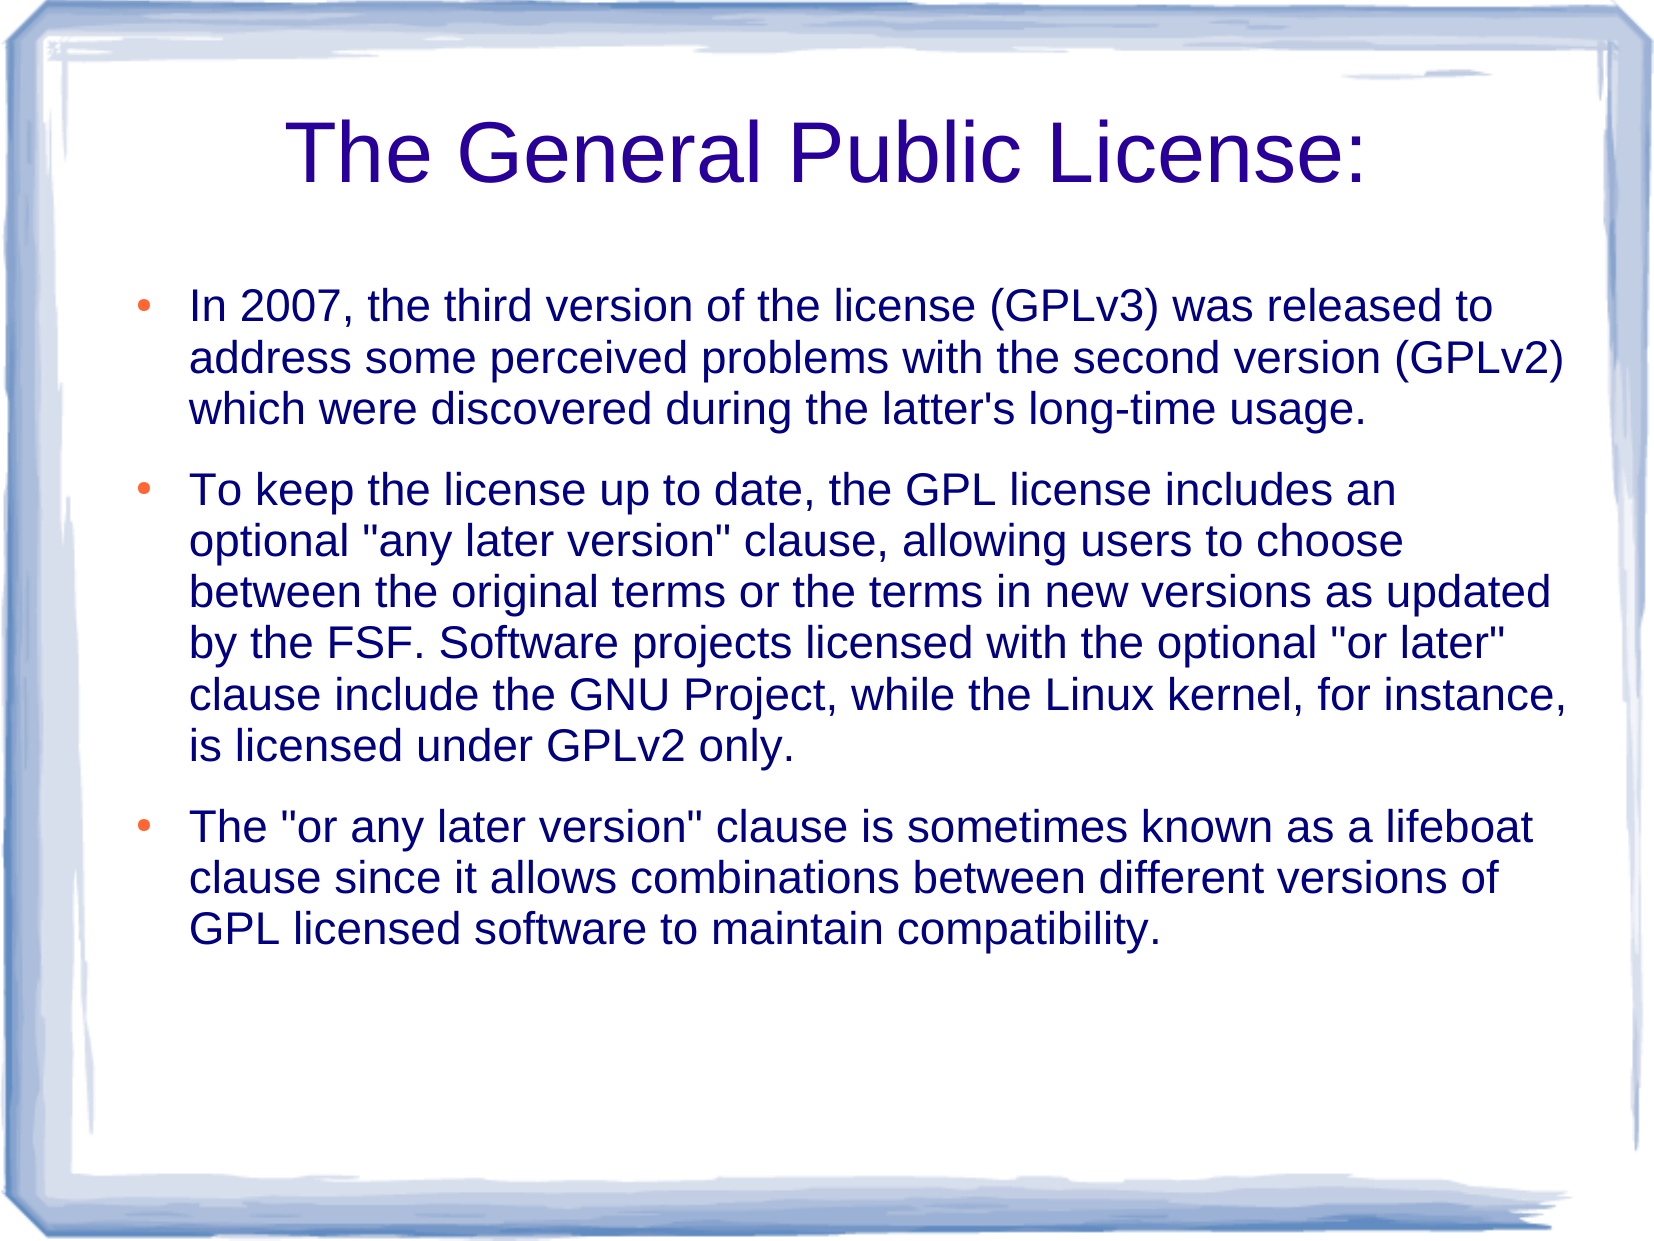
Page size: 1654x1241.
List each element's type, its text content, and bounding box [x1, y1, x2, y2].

picture [0, 0, 1654, 1241]
title The General Public License: [82, 49, 1571, 257]
list In 2007, the third version of the license (GPLv3) was released to address some perceived problems with the second version (GPLv2) which were discovered during the latter's long-time usage. To keep the license up to date, the GPL license includes an optional "any later version" clause, allowing users to choose between the original terms or the terms in new versions as updated by the FSF. Software projects licensed with the optional "or later" clause include the GNU Project, while the Linux kernel, for instance, is licensed under GPLv2 only. The "or any later version" clause is sometimes known as a lifeboat clause since it allows combinations between different versions of GPL licensed software to maintain compatibility. [118, 280, 1571, 960]
